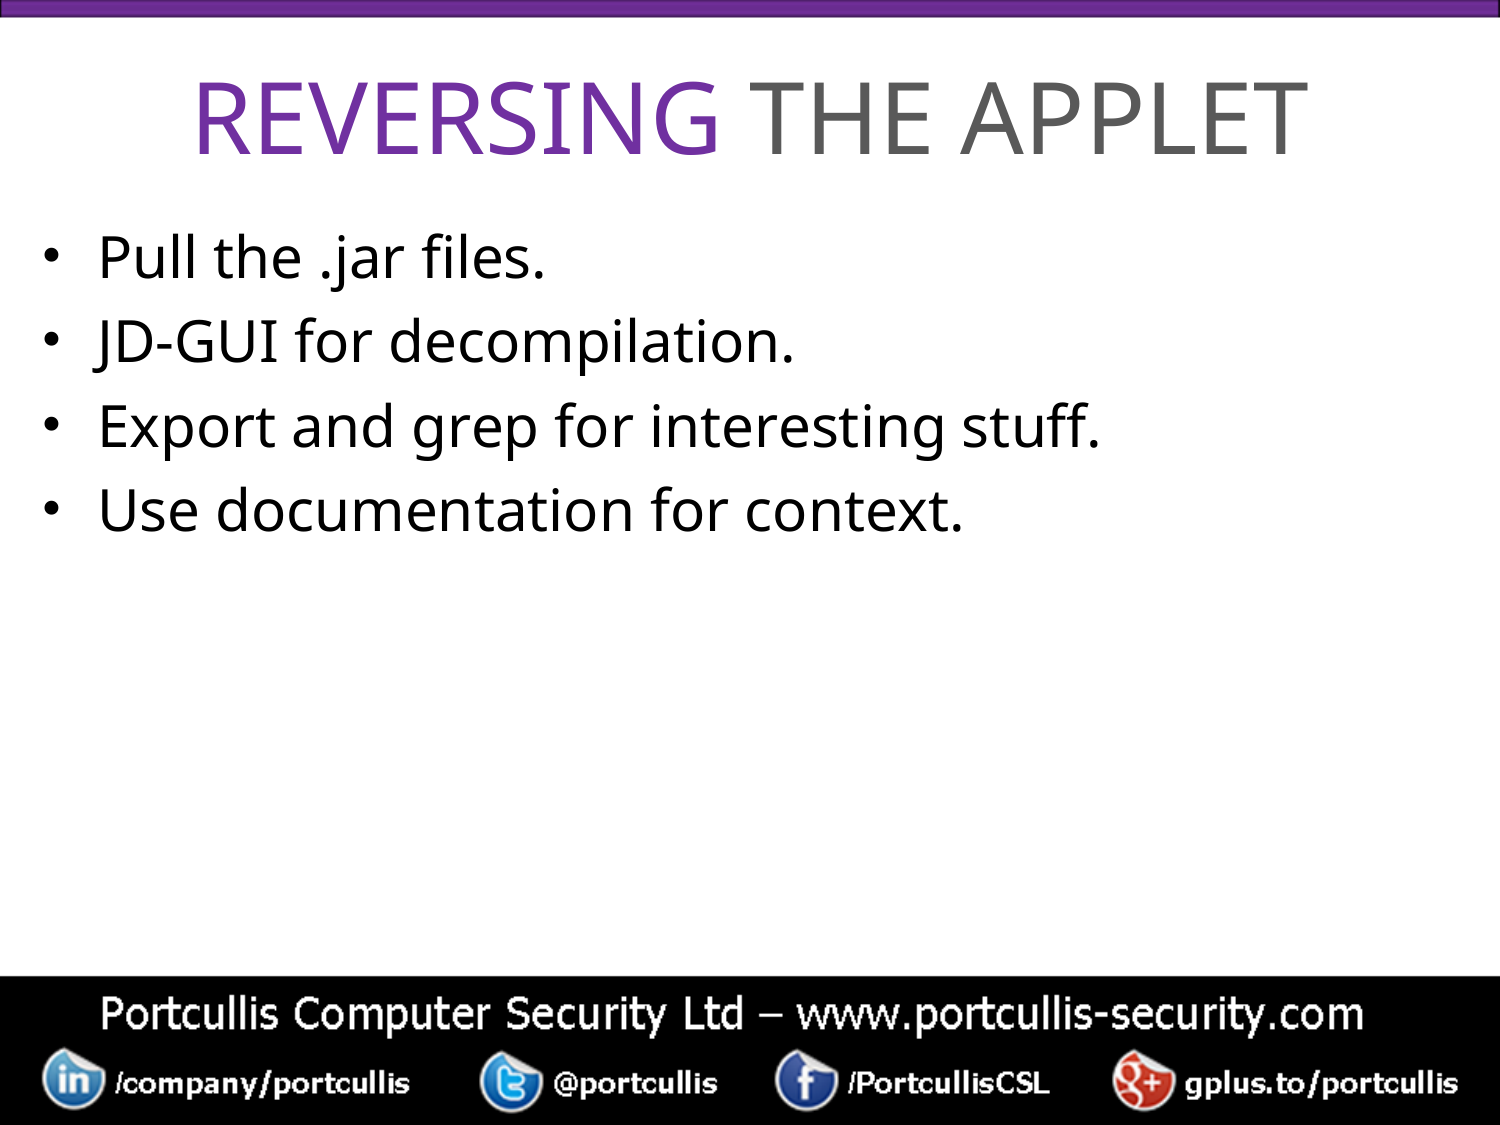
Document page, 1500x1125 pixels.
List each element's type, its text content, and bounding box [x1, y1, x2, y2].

title REVERSING THE APPLET [0, 42, 1500, 202]
picture [0, 202, 1500, 1125]
picture [0, 0, 1500, 42]
list Pull the .jar files. JD-GUI for decompilation. Export and grep for interesting stuff. Use documentation for context. [41, 219, 1428, 965]
